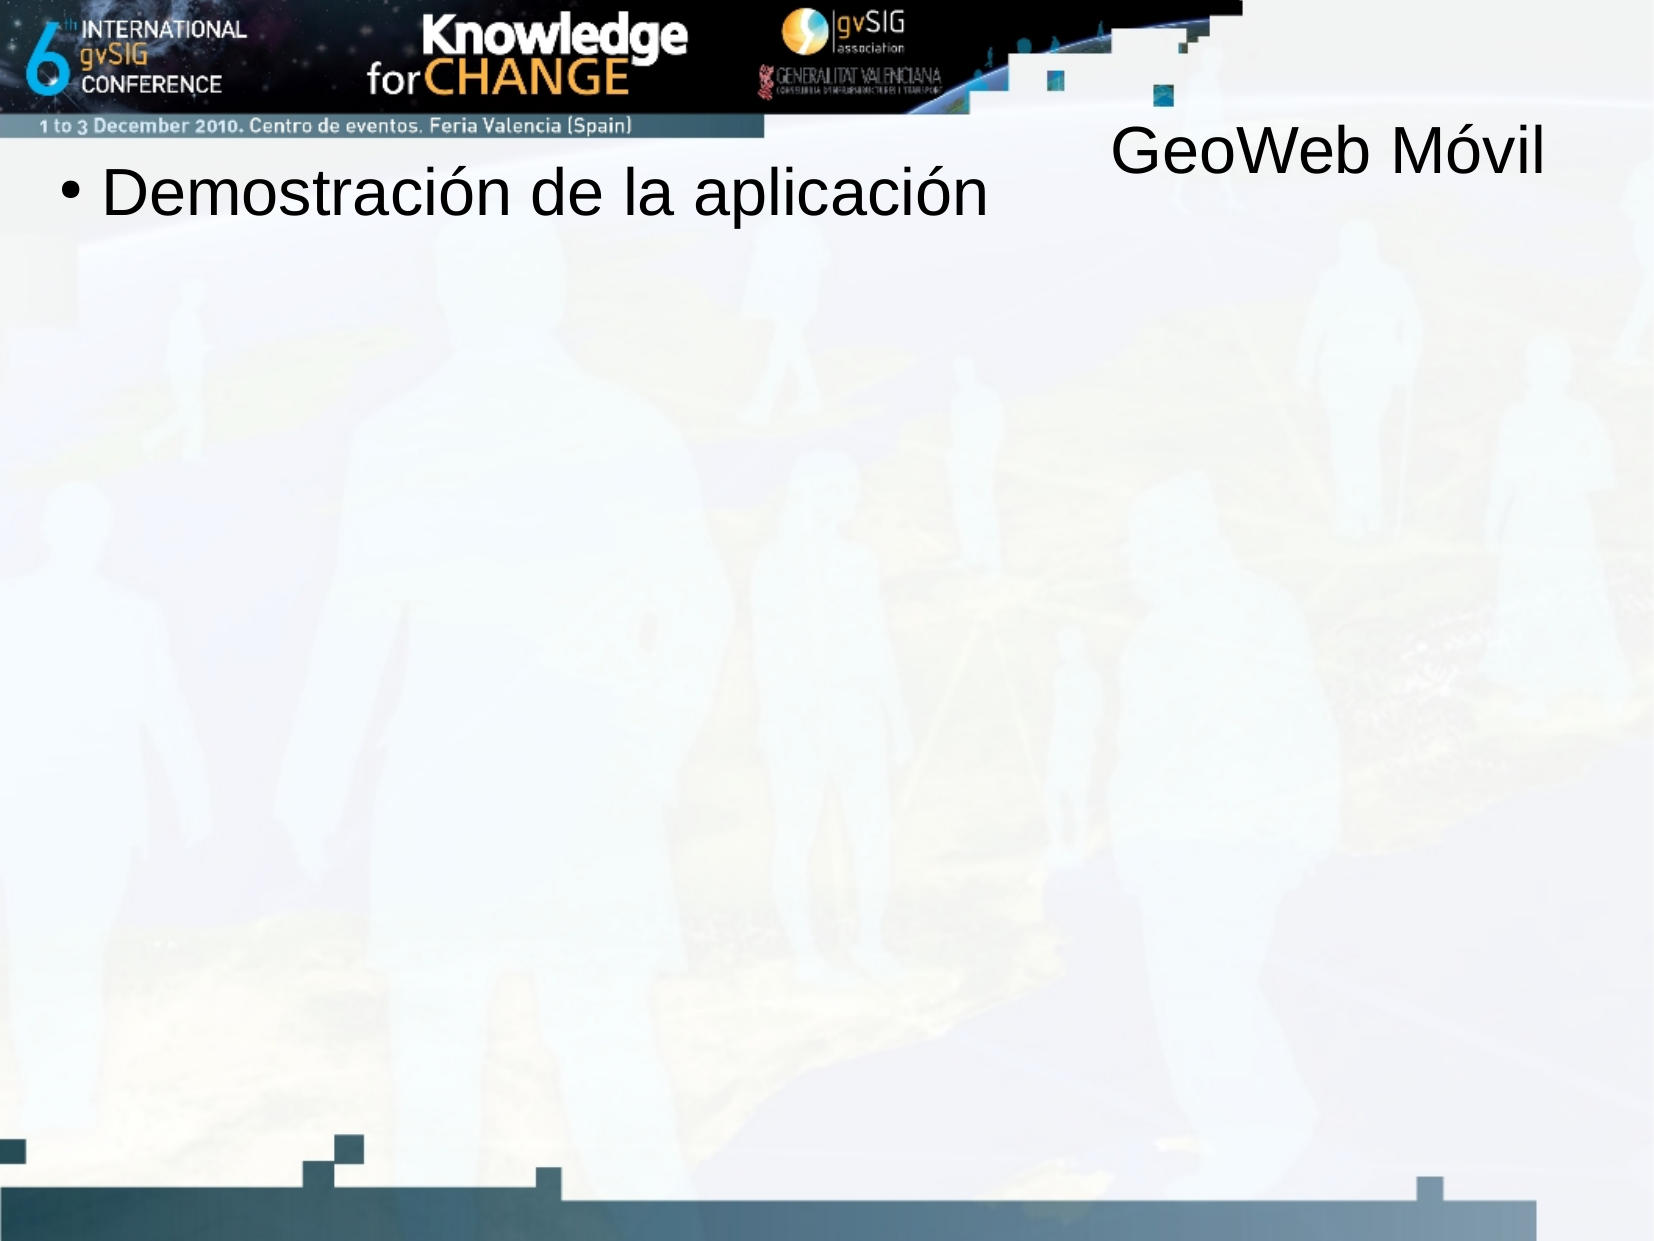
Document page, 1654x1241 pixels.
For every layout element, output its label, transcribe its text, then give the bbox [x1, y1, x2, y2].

picture [0, 0, 1654, 1241]
title Demostración de la aplicación [59, 147, 1034, 237]
title GeoWeb Móvil [1062, 106, 1613, 195]
